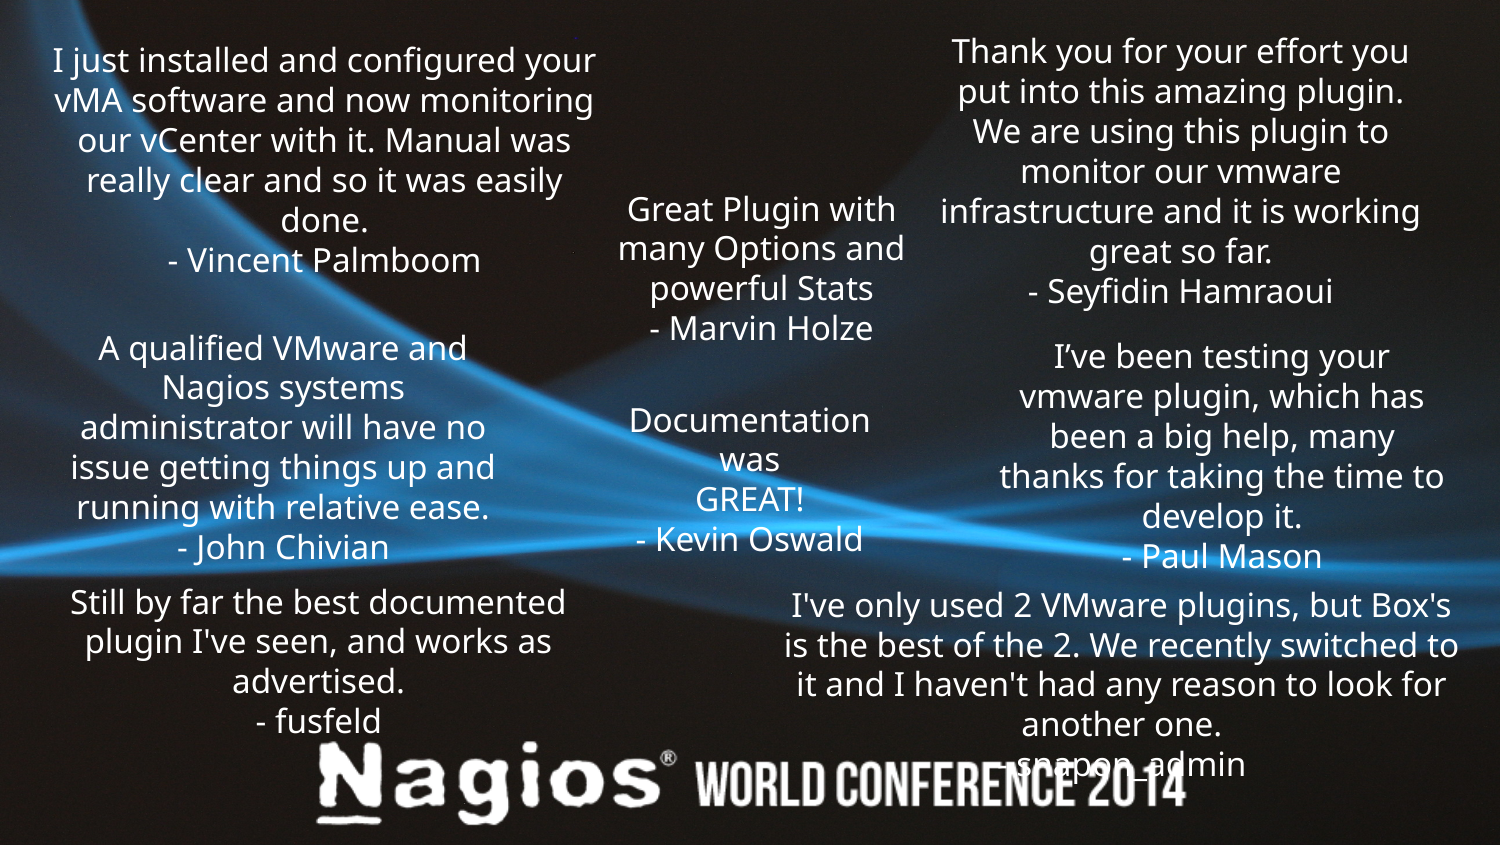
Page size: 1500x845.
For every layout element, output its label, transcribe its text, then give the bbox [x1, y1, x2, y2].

title Great Plugin with many Options and powerful Stats - Marvin Holze [566, 174, 957, 361]
title Thank you for your effort you put into this amazing plugin. We are using this plugin to monitor our vmware infrastructure and it is working great so far. - Seyfidin Hamraoui [921, 22, 1441, 284]
title I just installed and configured your vMA software and now monitoring our vCenter with it. Manual was really clear and so it was easily done. - Vincent Palmboom [23, 31, 626, 240]
picture [0, 0, 1500, 845]
title Still by far the best documented plugin I've seen, and works as advertised. - fusfeld [35, 573, 603, 728]
title I've only used 2 VMware plugins, but Box's is the best of the 2. We recently switched to it and I haven't had any reason to look for another one. - snapon_admin [767, 576, 1477, 745]
title Documentation was GREAT! - Kevin Oswald [578, 390, 922, 567]
title I’ve been testing your vmware plugin, which has been a big help, many thanks for taking the time to develop it. - Paul Mason [980, 327, 1465, 554]
title A qualified VMware and Nagios systems administrator will have no issue getting things up and running with relative ease. - John Chivian [35, 319, 532, 541]
